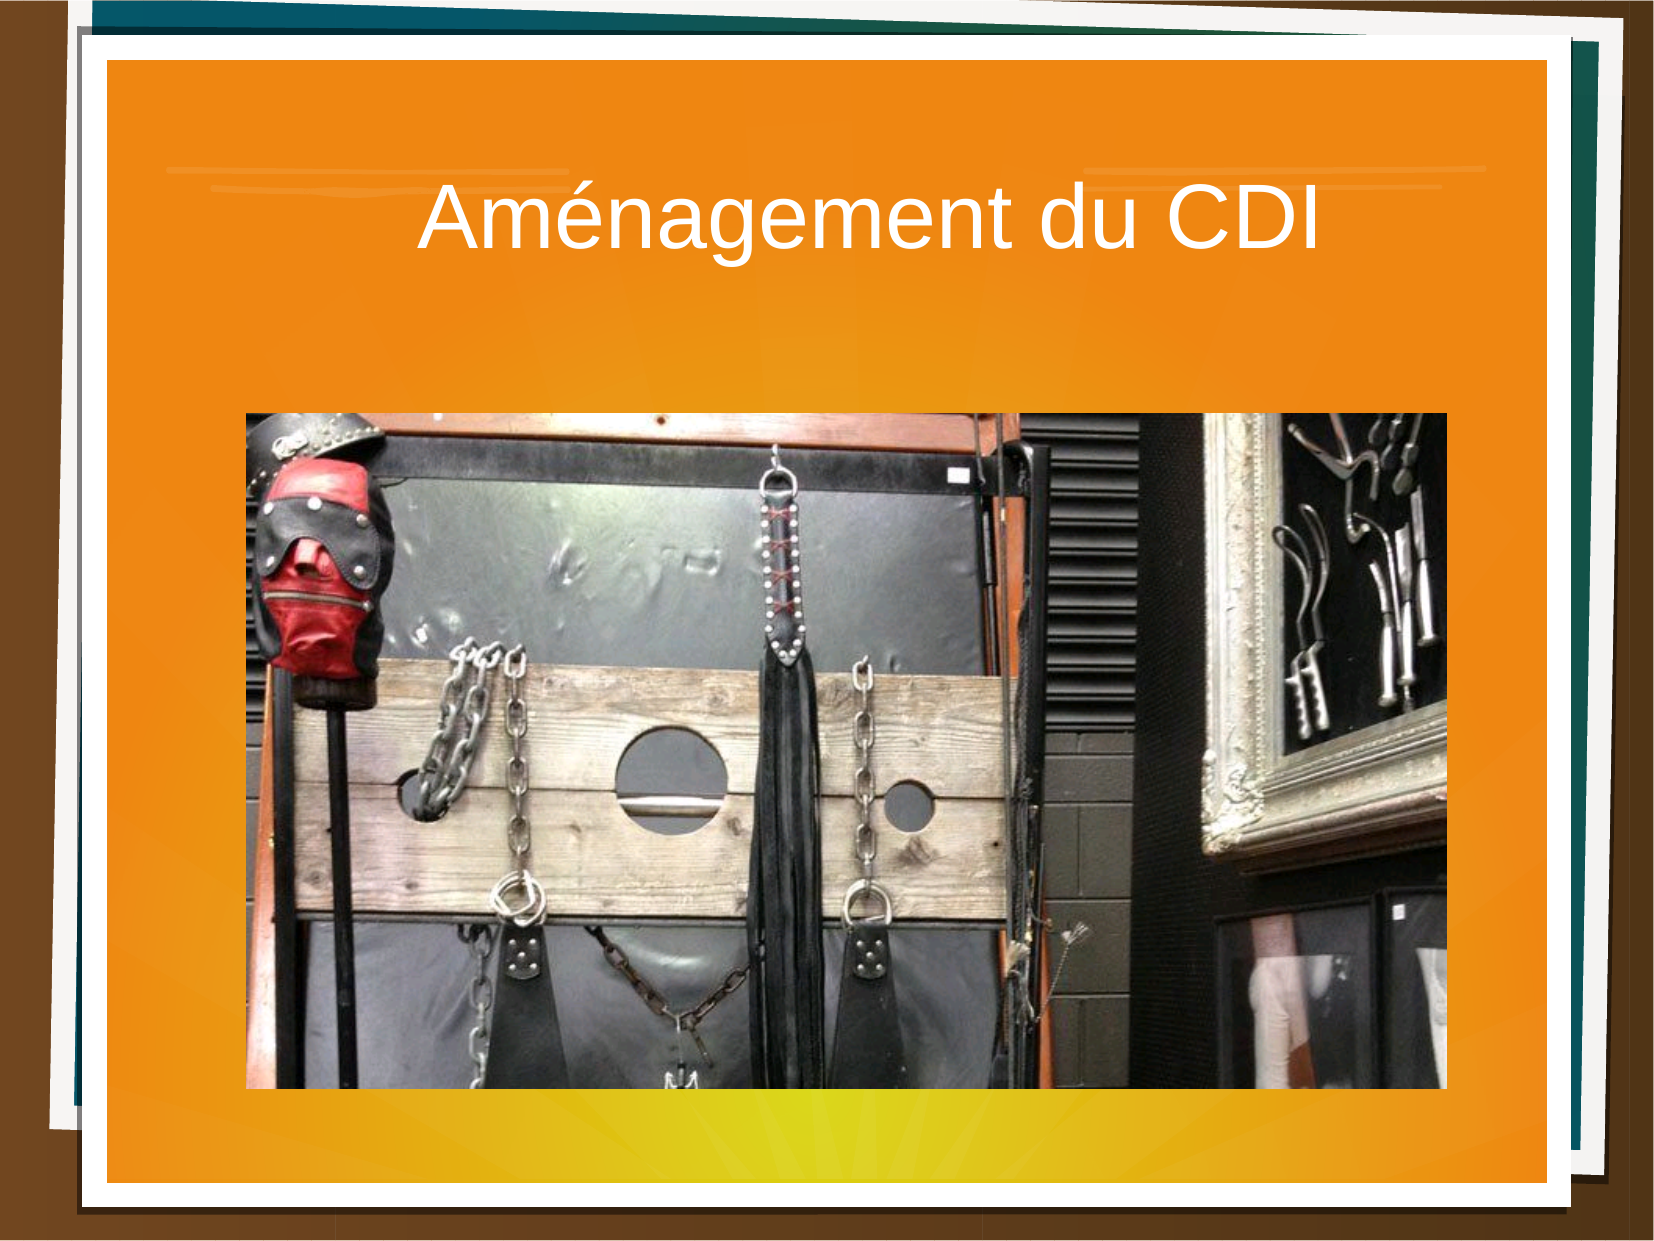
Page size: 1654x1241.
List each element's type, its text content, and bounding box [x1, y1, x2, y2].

picture [246, 413, 1447, 1089]
title Aménagement du CDI [159, 108, 1583, 325]
